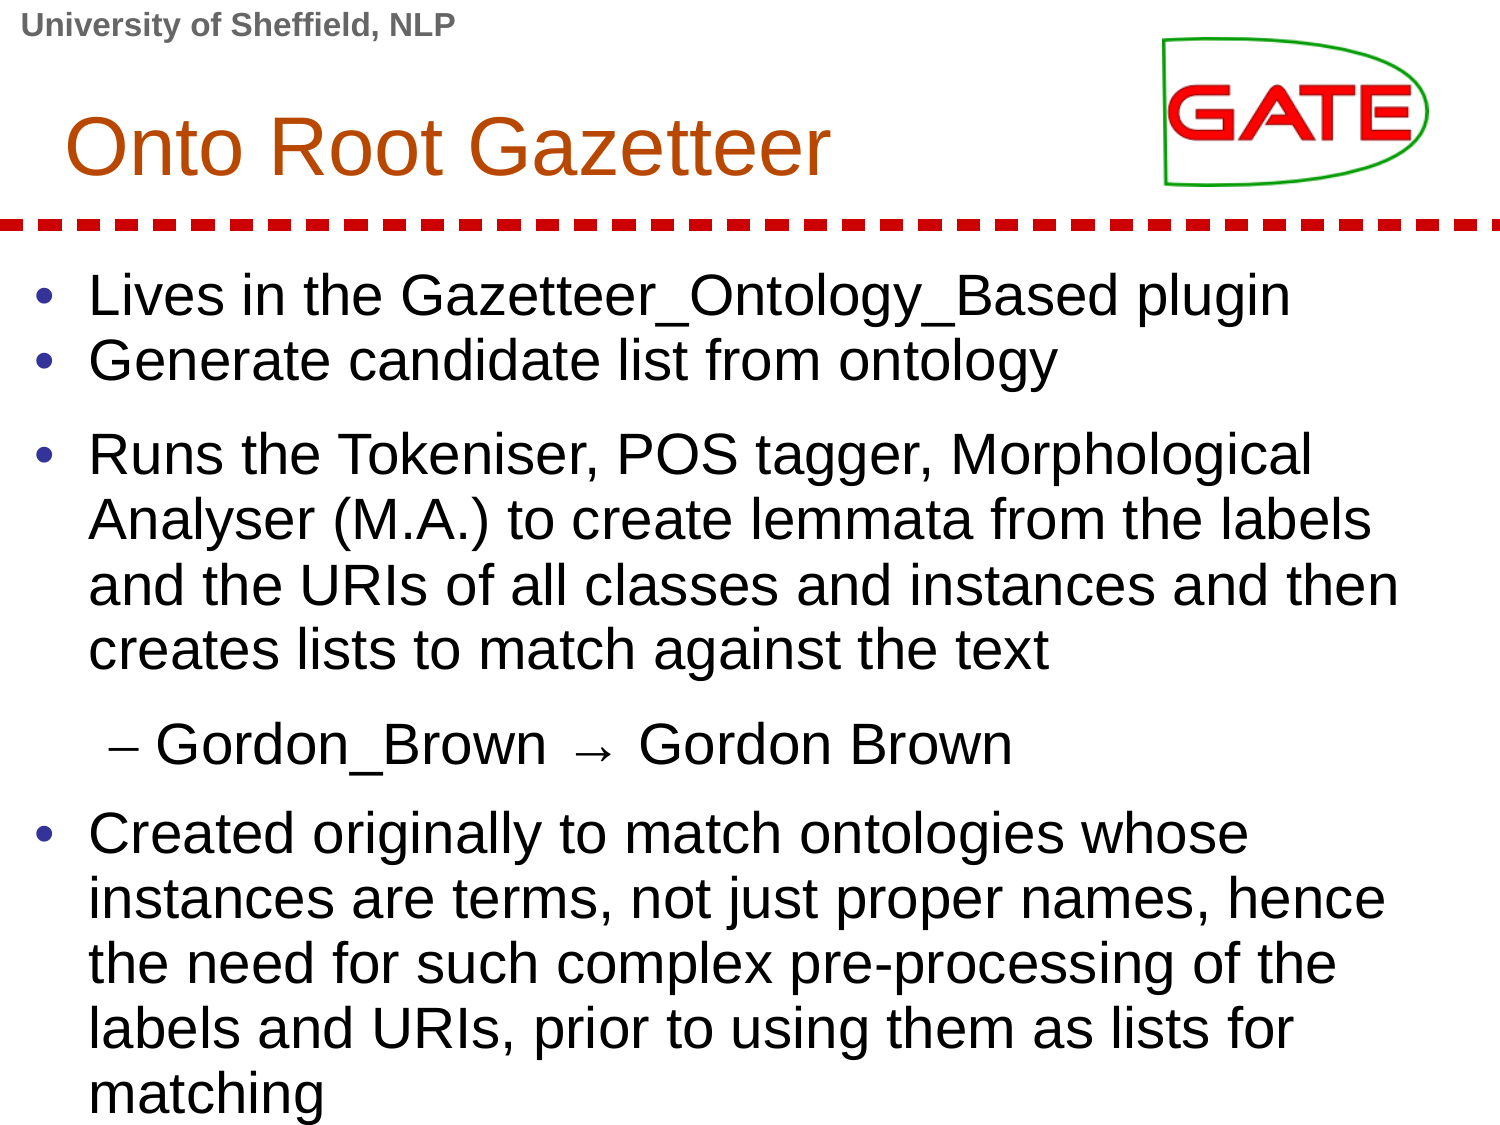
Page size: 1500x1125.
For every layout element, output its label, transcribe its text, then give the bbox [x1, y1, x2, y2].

list Lives in the Gazetteer_Ontology_Based plugin Generate candidate list from ontology Runs the Tokeniser, POS tagger, Morphological Analyser (M.A.) to create lemmata from the labels and the URIs of all classes and instances and then creates lists to match against the text Gordon_Brown → Gordon Brown Created originally to match ontologies whose instances are terms, not just proper names, hence the need for such complex pre-processing of the labels and URIs, prior to using them as lists for matching [19, 255, 1500, 1125]
title Onto Root Gazetteer [50, 53, 970, 241]
picture [1162, 37, 1429, 187]
